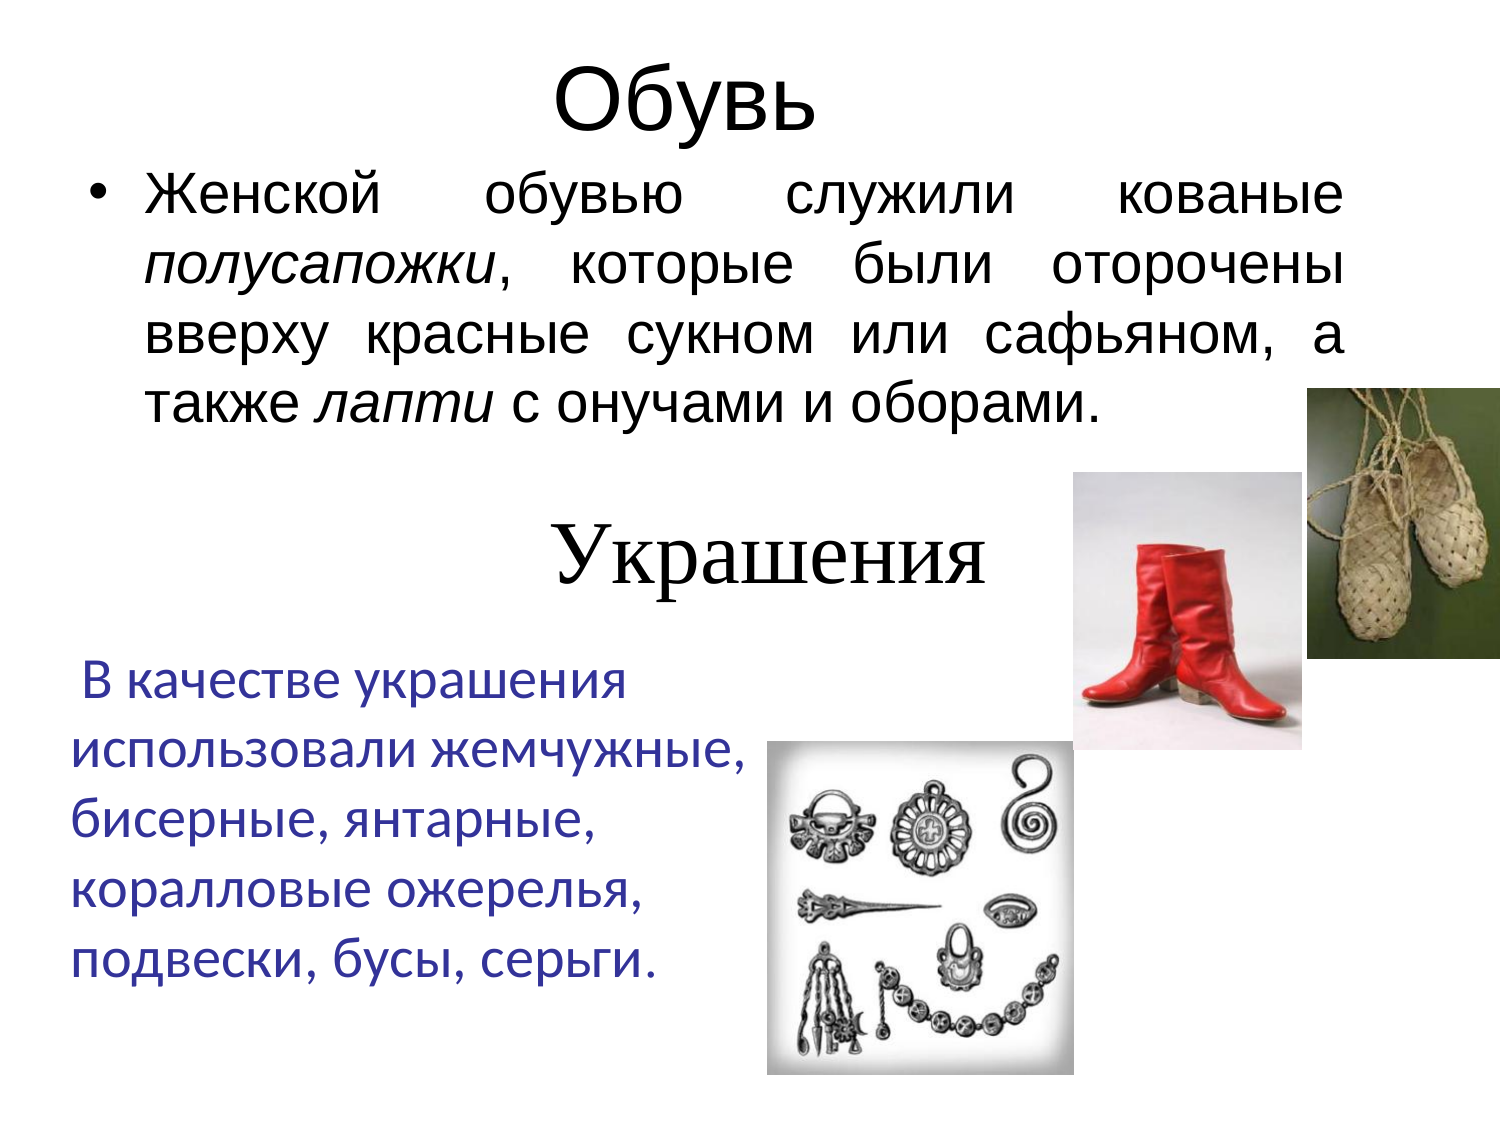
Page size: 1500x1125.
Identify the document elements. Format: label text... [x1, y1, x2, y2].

title Обувь [73, 0, 1299, 147]
list Женской обувью служили кованые полусапожки, которые были оторочены вверху красные сукном или сафьяном, а также лапти с онучами и оборами. [73, 147, 1361, 498]
text_box В качестве украшения использовали жемчужные, бисерные, янтарные, коралловые ожерелья, подвески, бусы, серьги. [0, 632, 803, 1125]
picture [767, 472, 1302, 1075]
text_box Украшения [141, 485, 1073, 610]
picture [1307, 388, 1500, 659]
text_box Украшения [1302, 485, 1307, 610]
